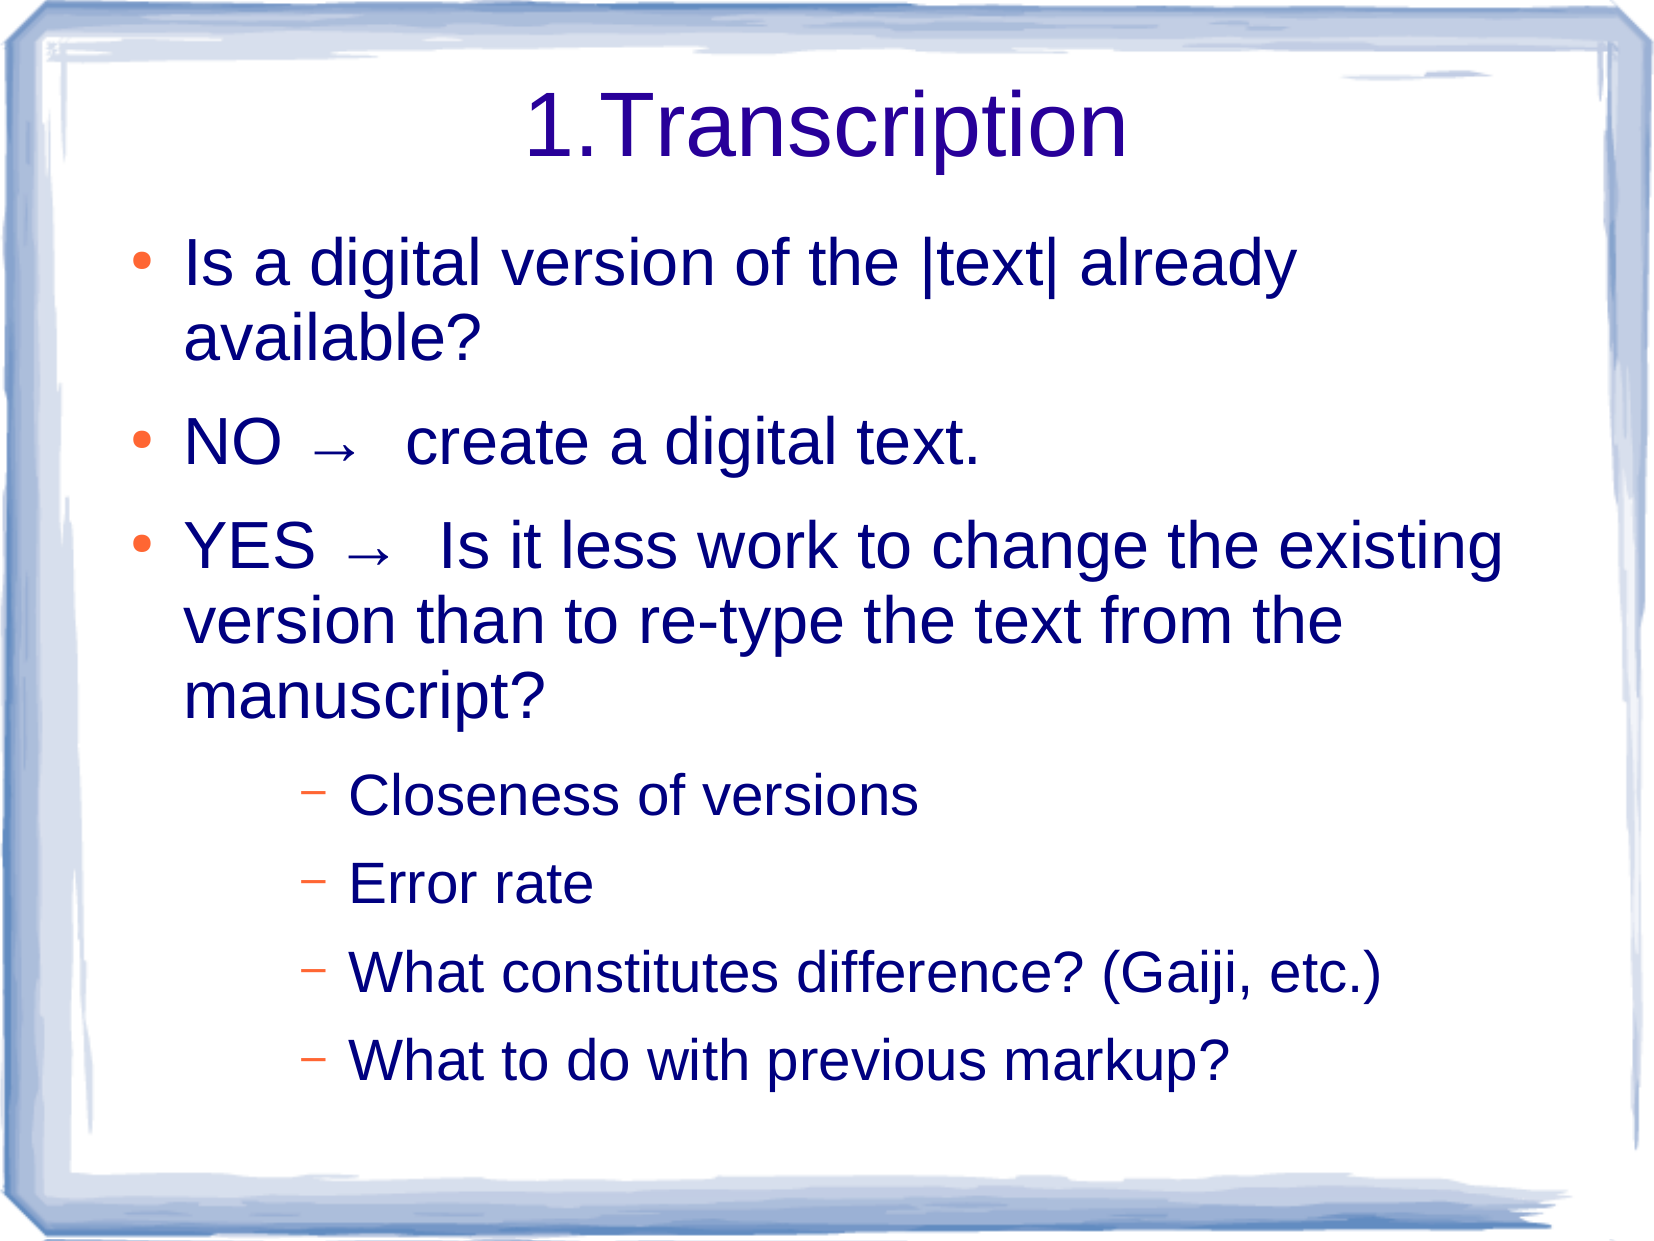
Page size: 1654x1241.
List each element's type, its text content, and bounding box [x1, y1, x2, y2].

title 1.Transcription [82, 0, 1571, 250]
list Is a digital version of the |text| already available? NO → create a digital text. YES → Is it less work to change the existing version than to re-type the text from the manuscript? Closeness of versions Error rate What constitutes difference? (Gaiji, etc.) What to do with previous markup? [112, 225, 1566, 1093]
picture [0, 0, 1654, 1241]
